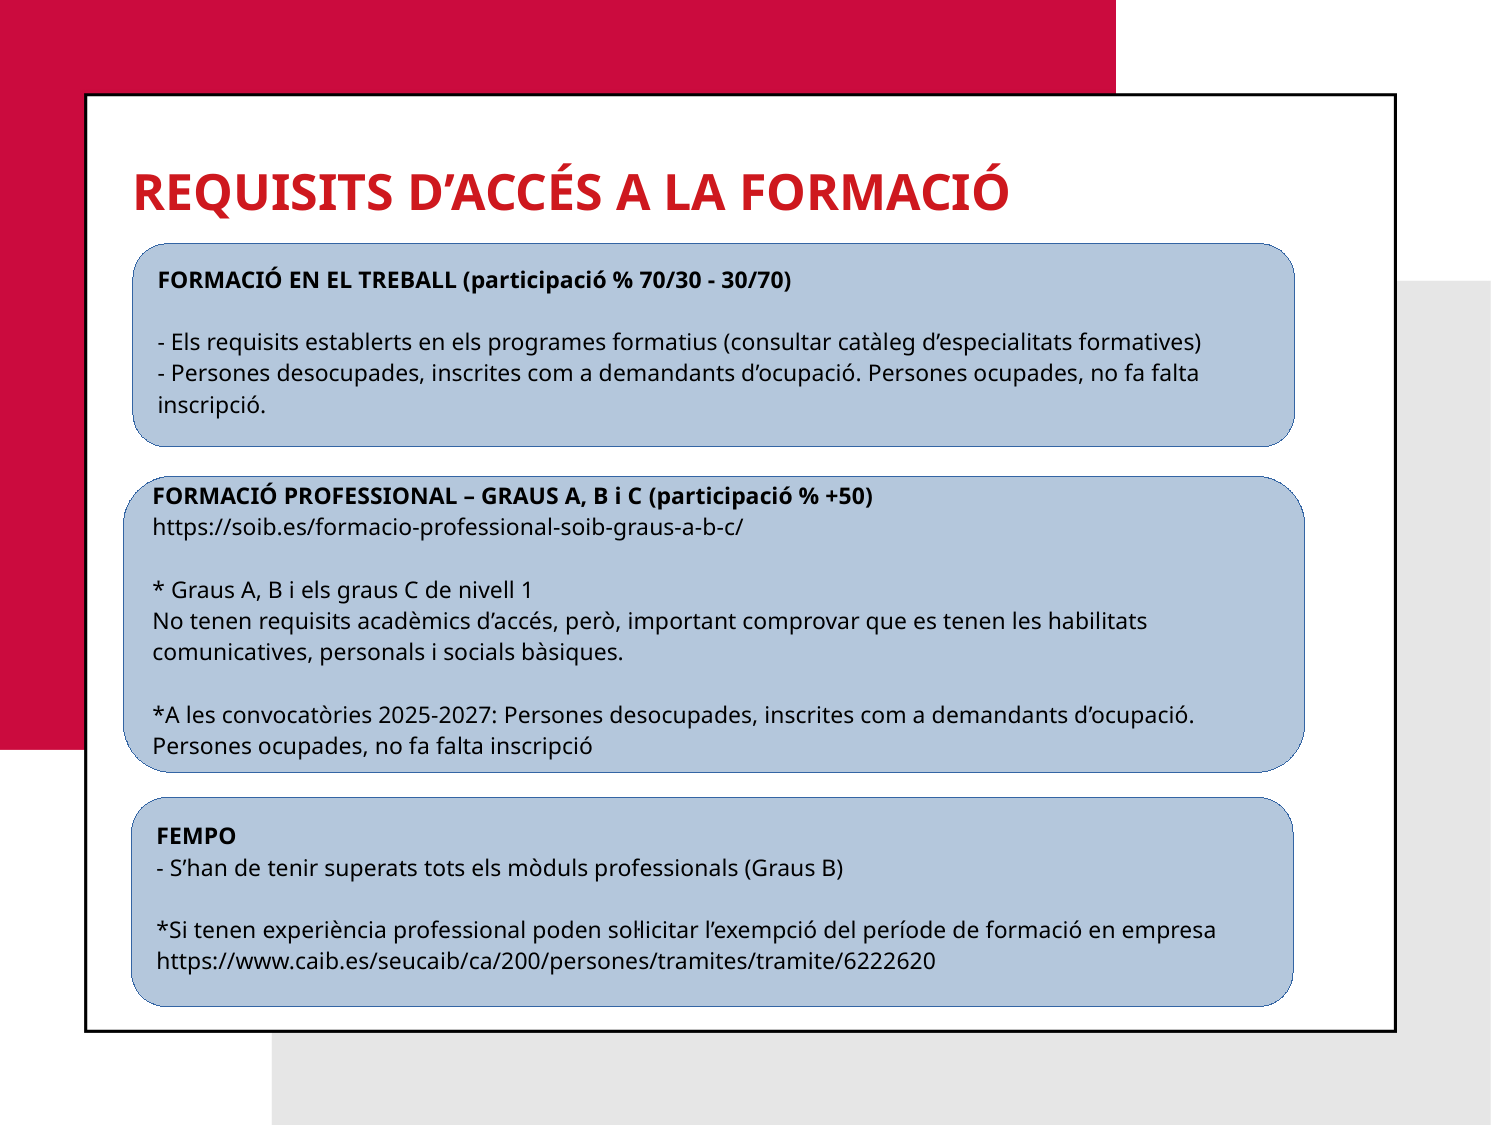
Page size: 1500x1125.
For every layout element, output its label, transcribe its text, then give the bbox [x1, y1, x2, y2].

text_box FORMACIÓ PROFESSIONAL – GRAUS A, B i C (participació % +50) https://soib.es/formacio-professional-soib-graus-a-b-c/ * Graus A, B i els graus C de nivell 1 No tenen requisits acadèmics d’accés, però, important comprovar que es tenen les habilitats comunicatives, personals i socials bàsiques. *A les convocatòries 2025-2027: Persones desocupades, inscrites com a demandants d’ocupació. Persones ocupades, no fa falta inscripció [123, 476, 1305, 773]
picture [0, 0, 1491, 1125]
text_box REQUISITS D’ACCÉS A LA FORMACIÓ [118, 153, 1359, 469]
text_box FEMPO - S’han de tenir superats tots els mòduls professionals (Graus B) *Si tenen experiència professional poden sol·licitar l’exempció del període de formació en empresa https://www.caib.es/seucaib/ca/200/persones/tramites/tramite/6222620 [131, 797, 1294, 1007]
text_box FORMACIÓ EN EL TREBALL (participació % 70/30 - 30/70) - Els requisits establerts en els programes formatius (consultar catàleg d’especialitats formatives) - Persones desocupades, inscrites com a demandants d’ocupació. Persones ocupades, no fa falta inscripció. [132, 243, 1295, 447]
